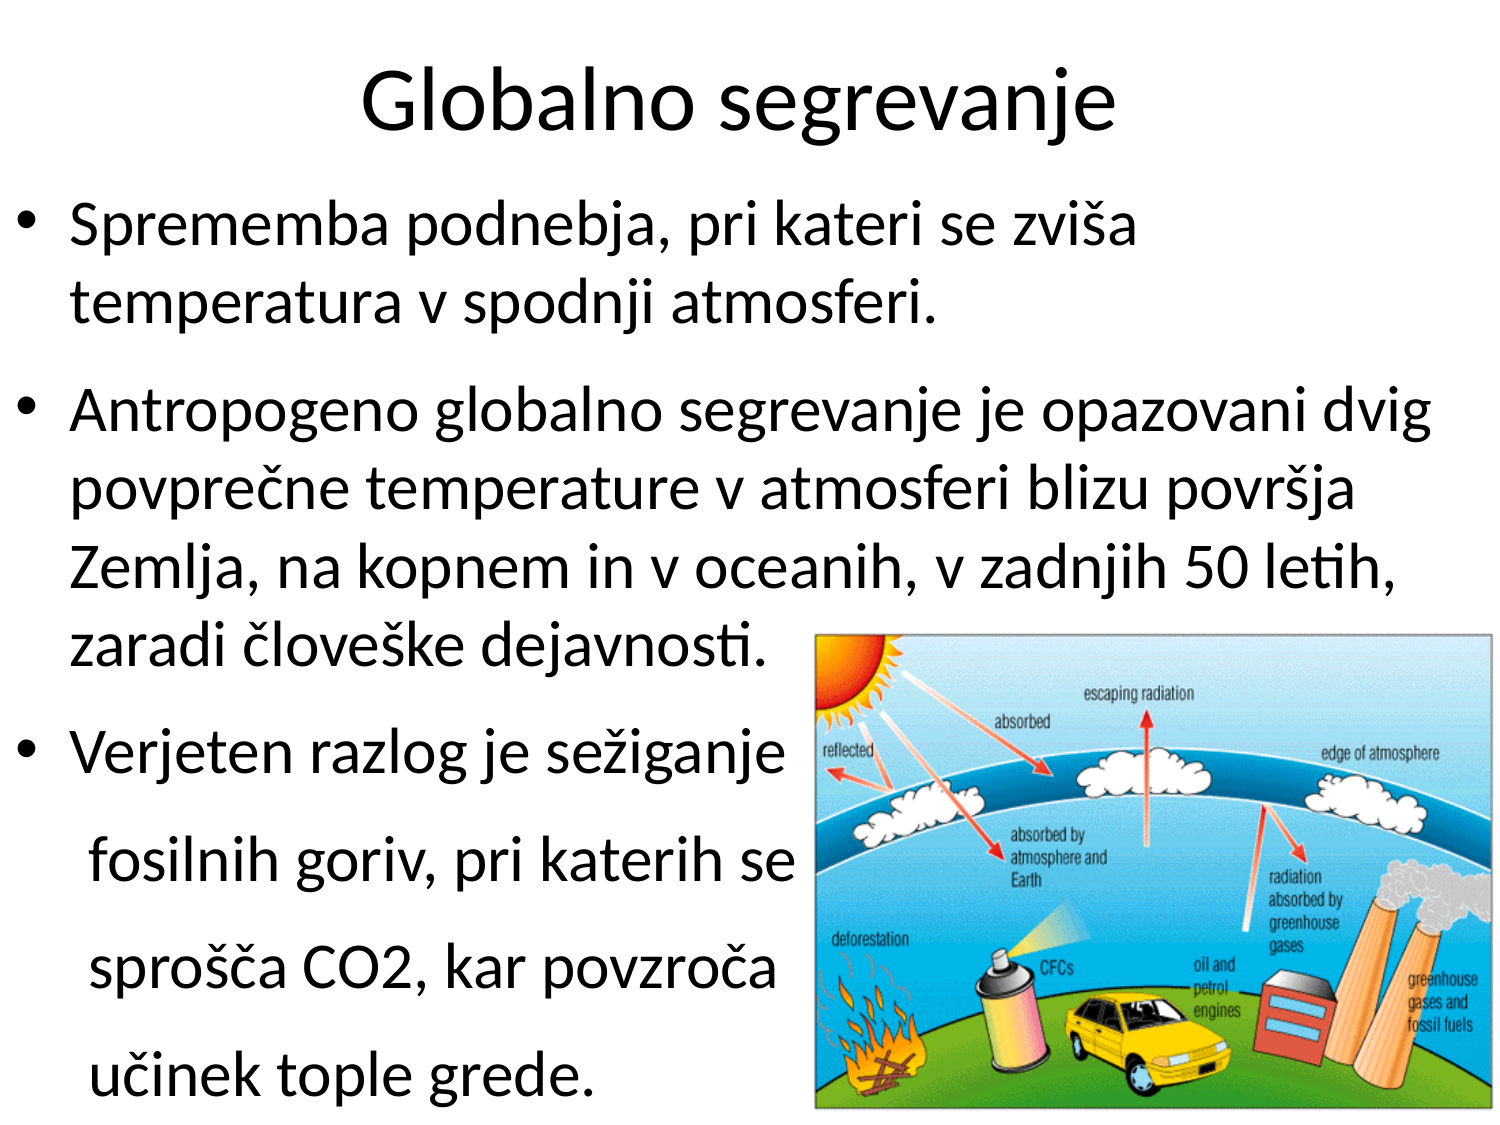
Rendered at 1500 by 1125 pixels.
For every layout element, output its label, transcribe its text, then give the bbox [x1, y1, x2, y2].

title Globalno segrevanje [64, 0, 1415, 172]
list Sprememba podnebja, pri kateri se zviša temperatura v spodnji atmosferi. Antropogeno globalno segrevanje je opazovani dvig povprečne temperature v atmosferi blizu površja Zemlja, na kopnem in v oceanih, v zadnjih 50 letih, zaradi človeške dejavnosti. Verjeten razlog je sežiganje fosilnih goriv, pri katerih se sprošča CO2, kar povzroča učinek tople grede. [0, 172, 1500, 1125]
picture [797, 609, 1500, 1125]
